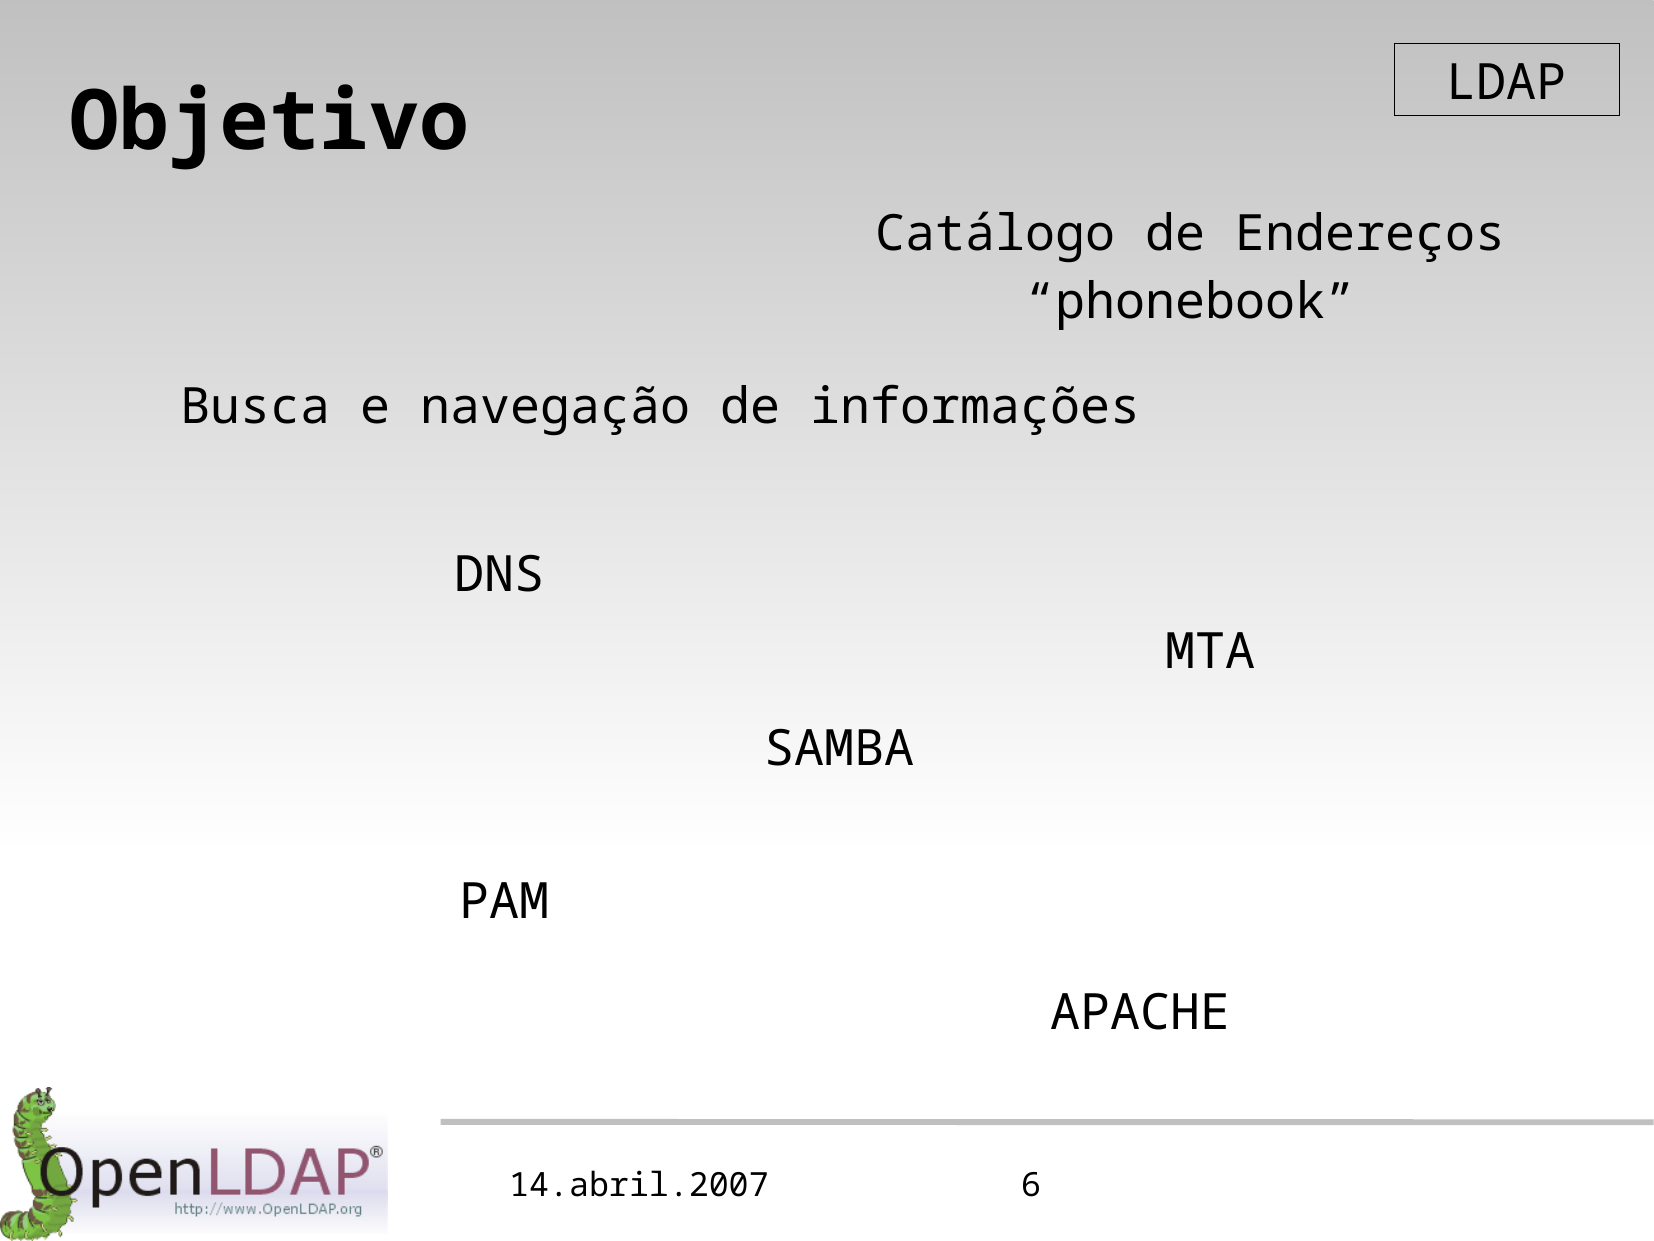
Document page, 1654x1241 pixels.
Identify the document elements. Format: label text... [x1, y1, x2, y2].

text_box LDAP [1394, 43, 1620, 116]
text_box SAMBA [764, 711, 915, 774]
text_box Objetivo [69, 60, 1181, 164]
text_box Busca e navegação de informações [180, 370, 1141, 432]
text_box PAM [459, 865, 550, 928]
text_box Catálogo de Endereços “phonebook” [874, 197, 1506, 321]
text_box DNS [454, 538, 545, 601]
picture [0, 1087, 388, 1241]
text_box MTA [1165, 615, 1256, 678]
text_box APACHE [1050, 976, 1231, 1038]
